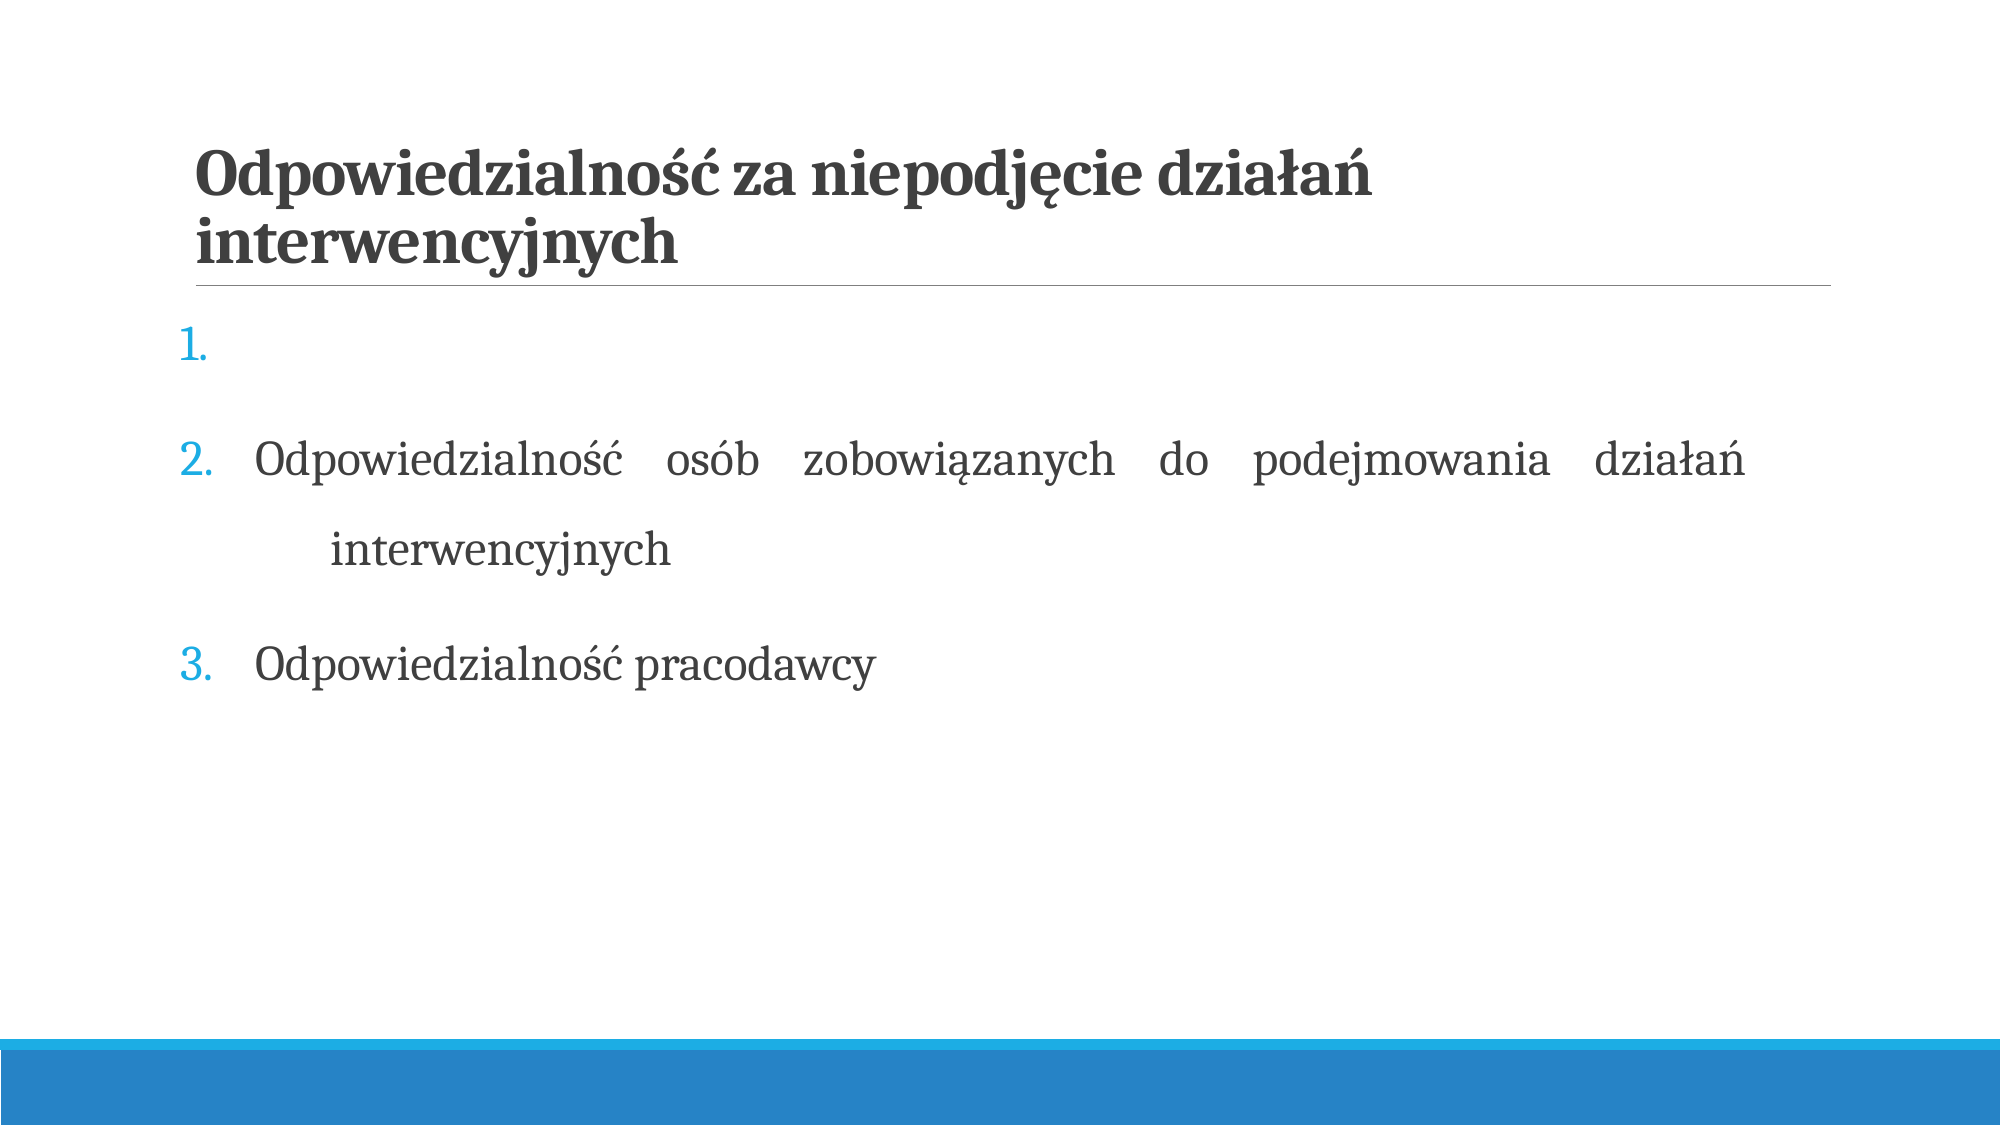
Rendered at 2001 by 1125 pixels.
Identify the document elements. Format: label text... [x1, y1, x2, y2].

list Odpowiedzialność osób zobowiązanych do podejmowania działań interwencyjnych Odpowiedzialność pracodawcy [180, 302, 1831, 963]
title Odpowiedzialność za niepodjęcie działań interwencyjnych [180, 47, 1831, 286]
